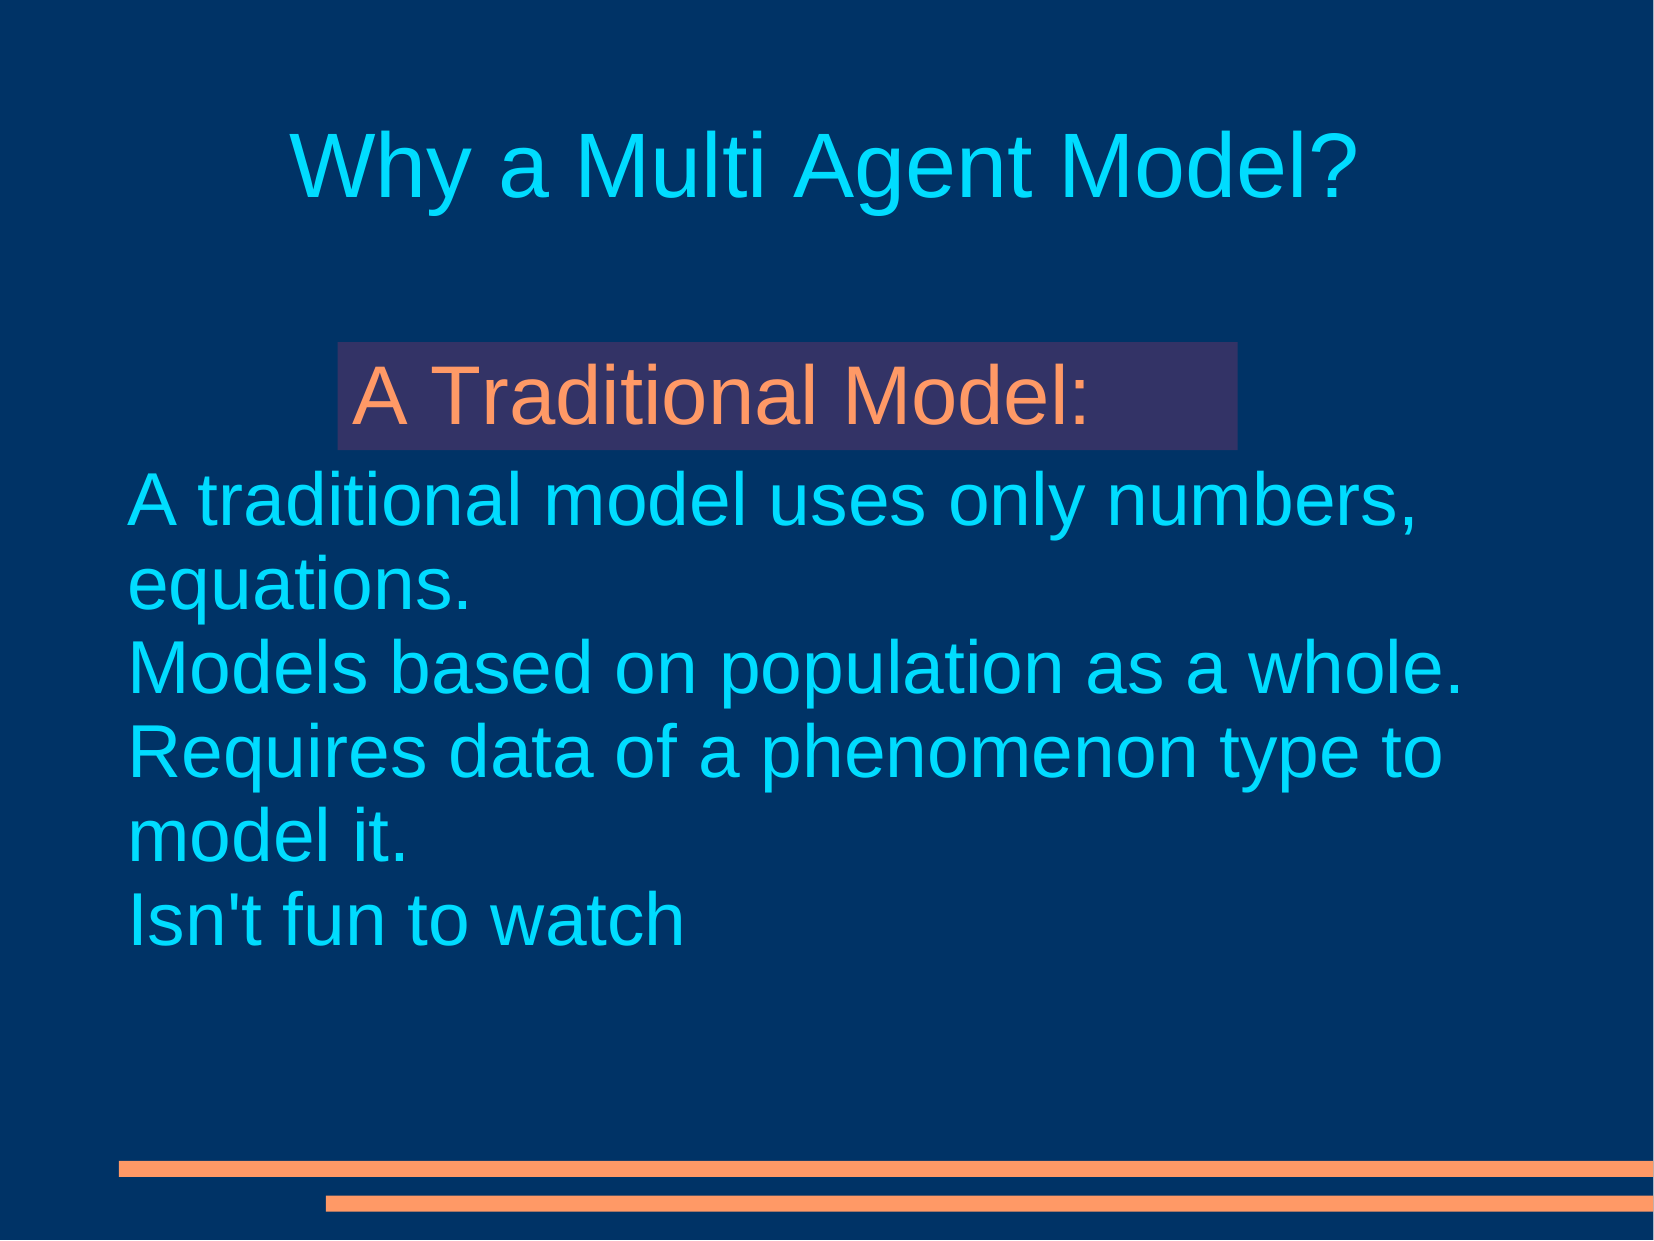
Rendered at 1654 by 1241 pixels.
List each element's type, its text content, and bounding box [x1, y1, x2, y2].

text_box A Traditional Model: [337, 342, 1238, 451]
text_box A traditional model uses only numbers, equations. Models based on population as a whole. Requires data of a phenomenon type to model it. Isn't fun to watch [112, 450, 1570, 969]
text_box Why a Multi Agent Model? [262, 107, 1388, 226]
